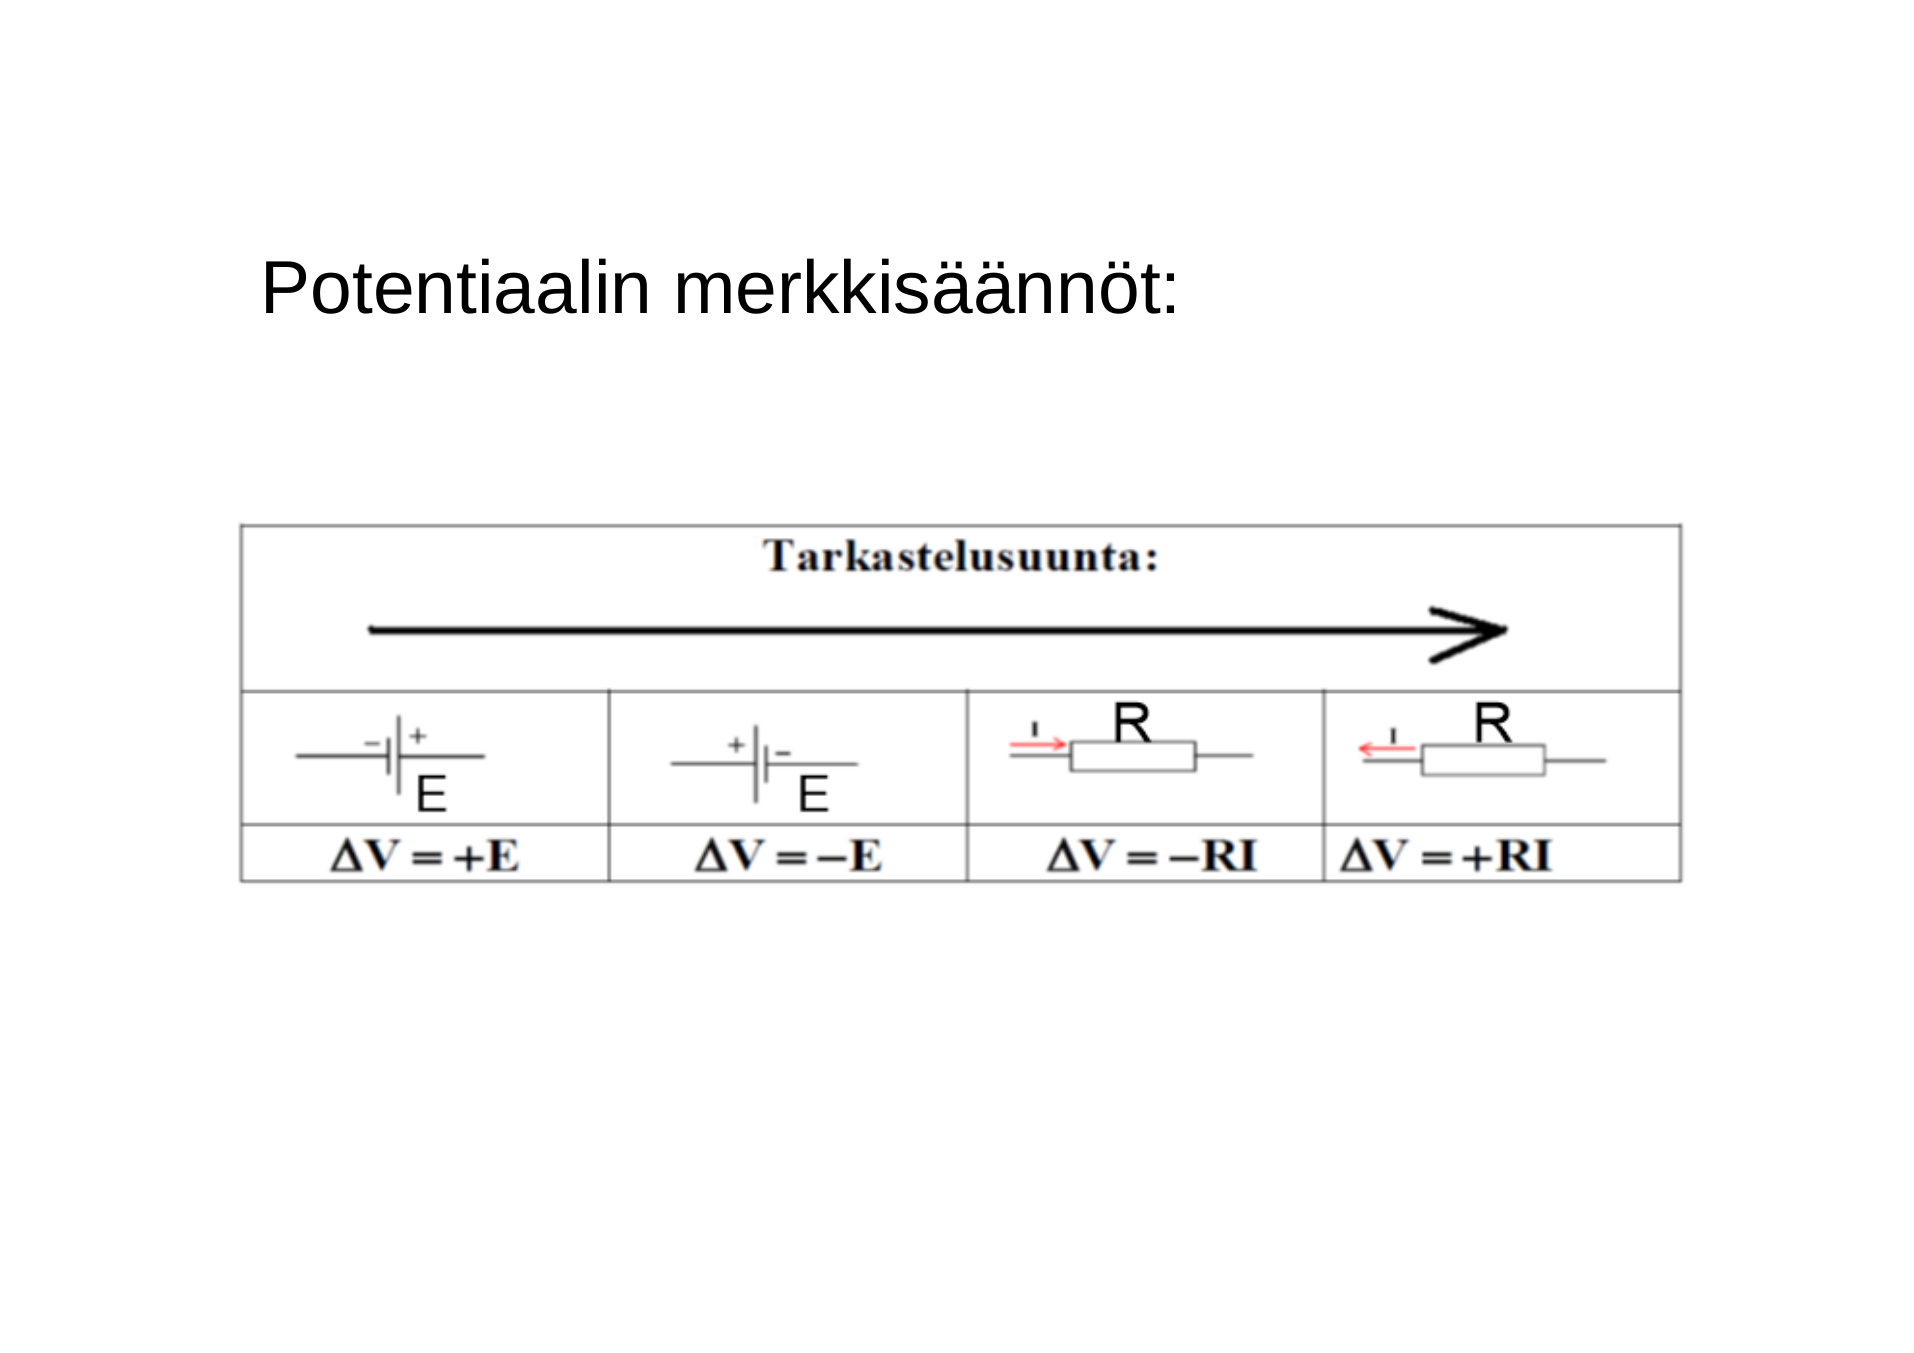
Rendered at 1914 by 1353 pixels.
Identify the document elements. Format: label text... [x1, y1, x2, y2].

picture [160, 424, 1777, 991]
text_box Potentiaalin merkkisäännöt: [245, 231, 1654, 529]
